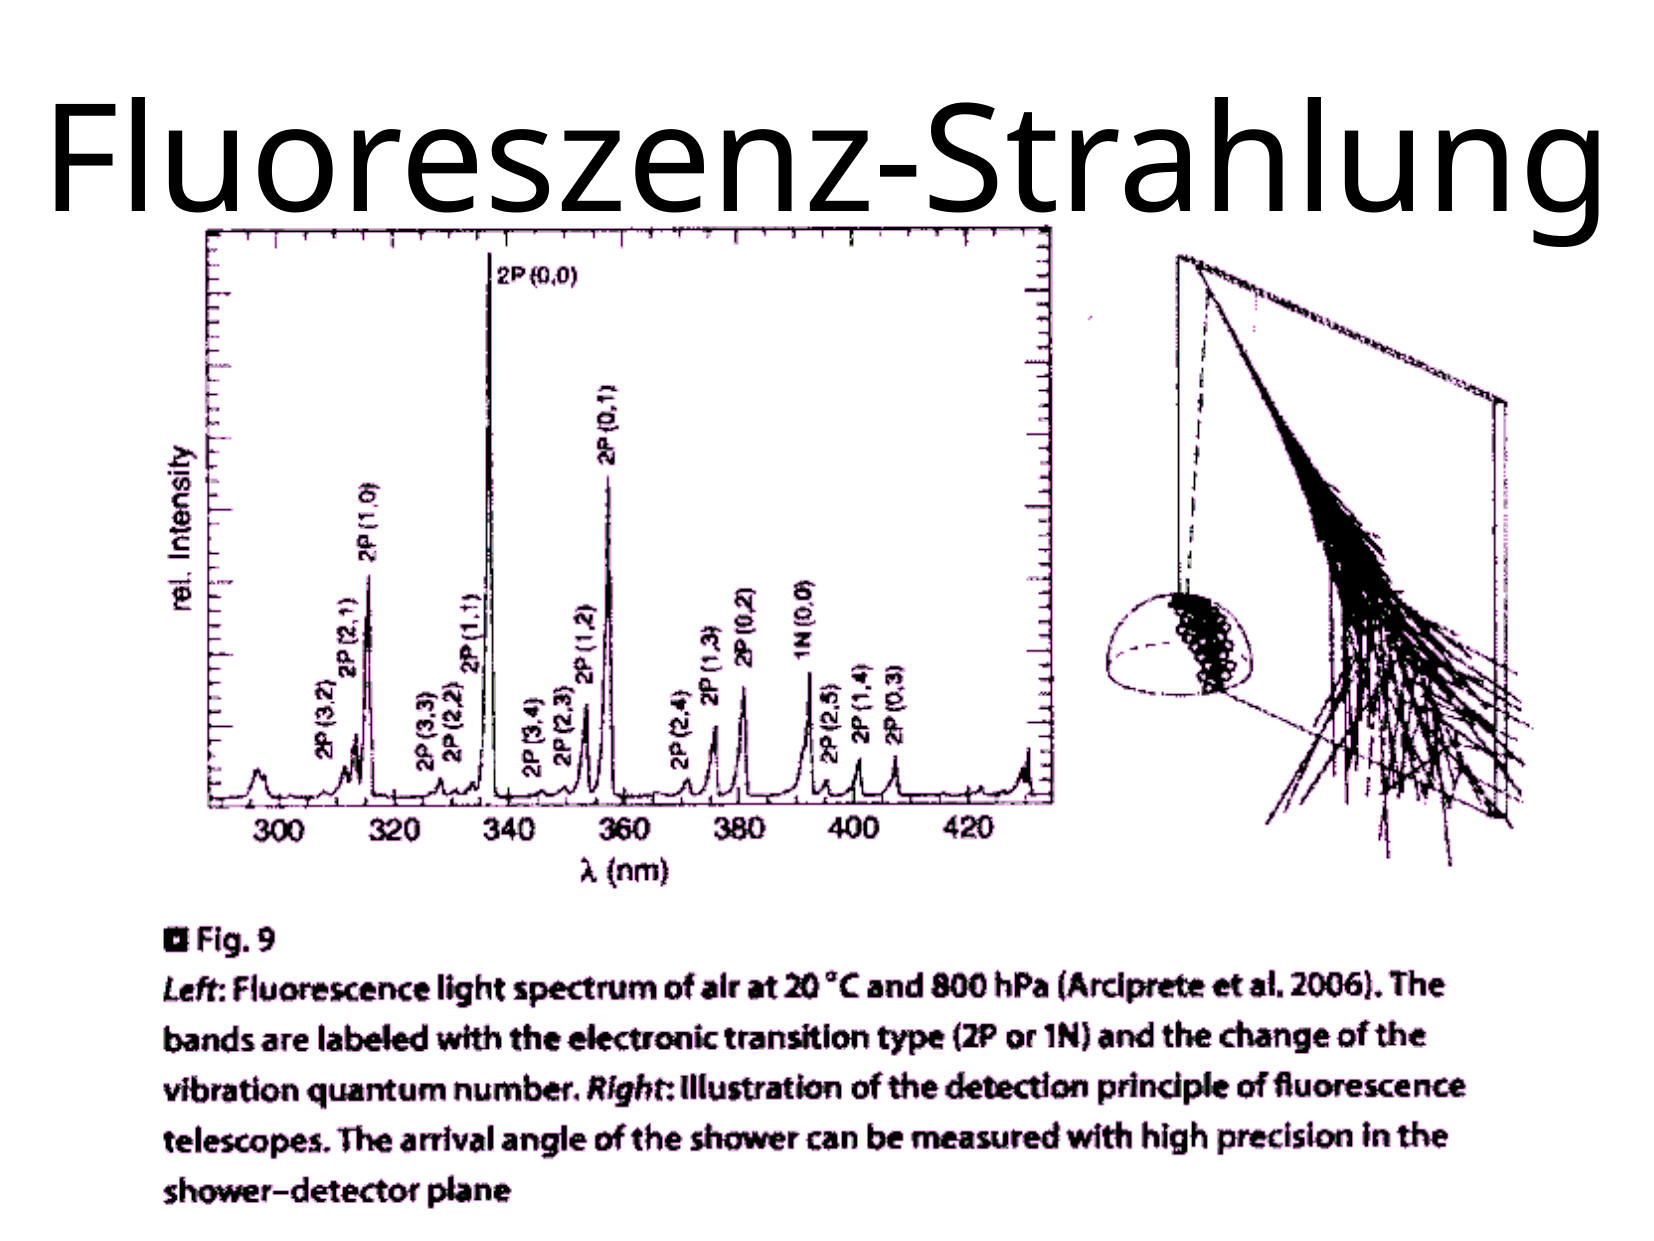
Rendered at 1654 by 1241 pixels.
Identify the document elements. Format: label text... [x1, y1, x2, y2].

picture [162, 223, 1536, 1211]
title Fluoreszenz-Strahlung [29, 49, 1625, 257]
